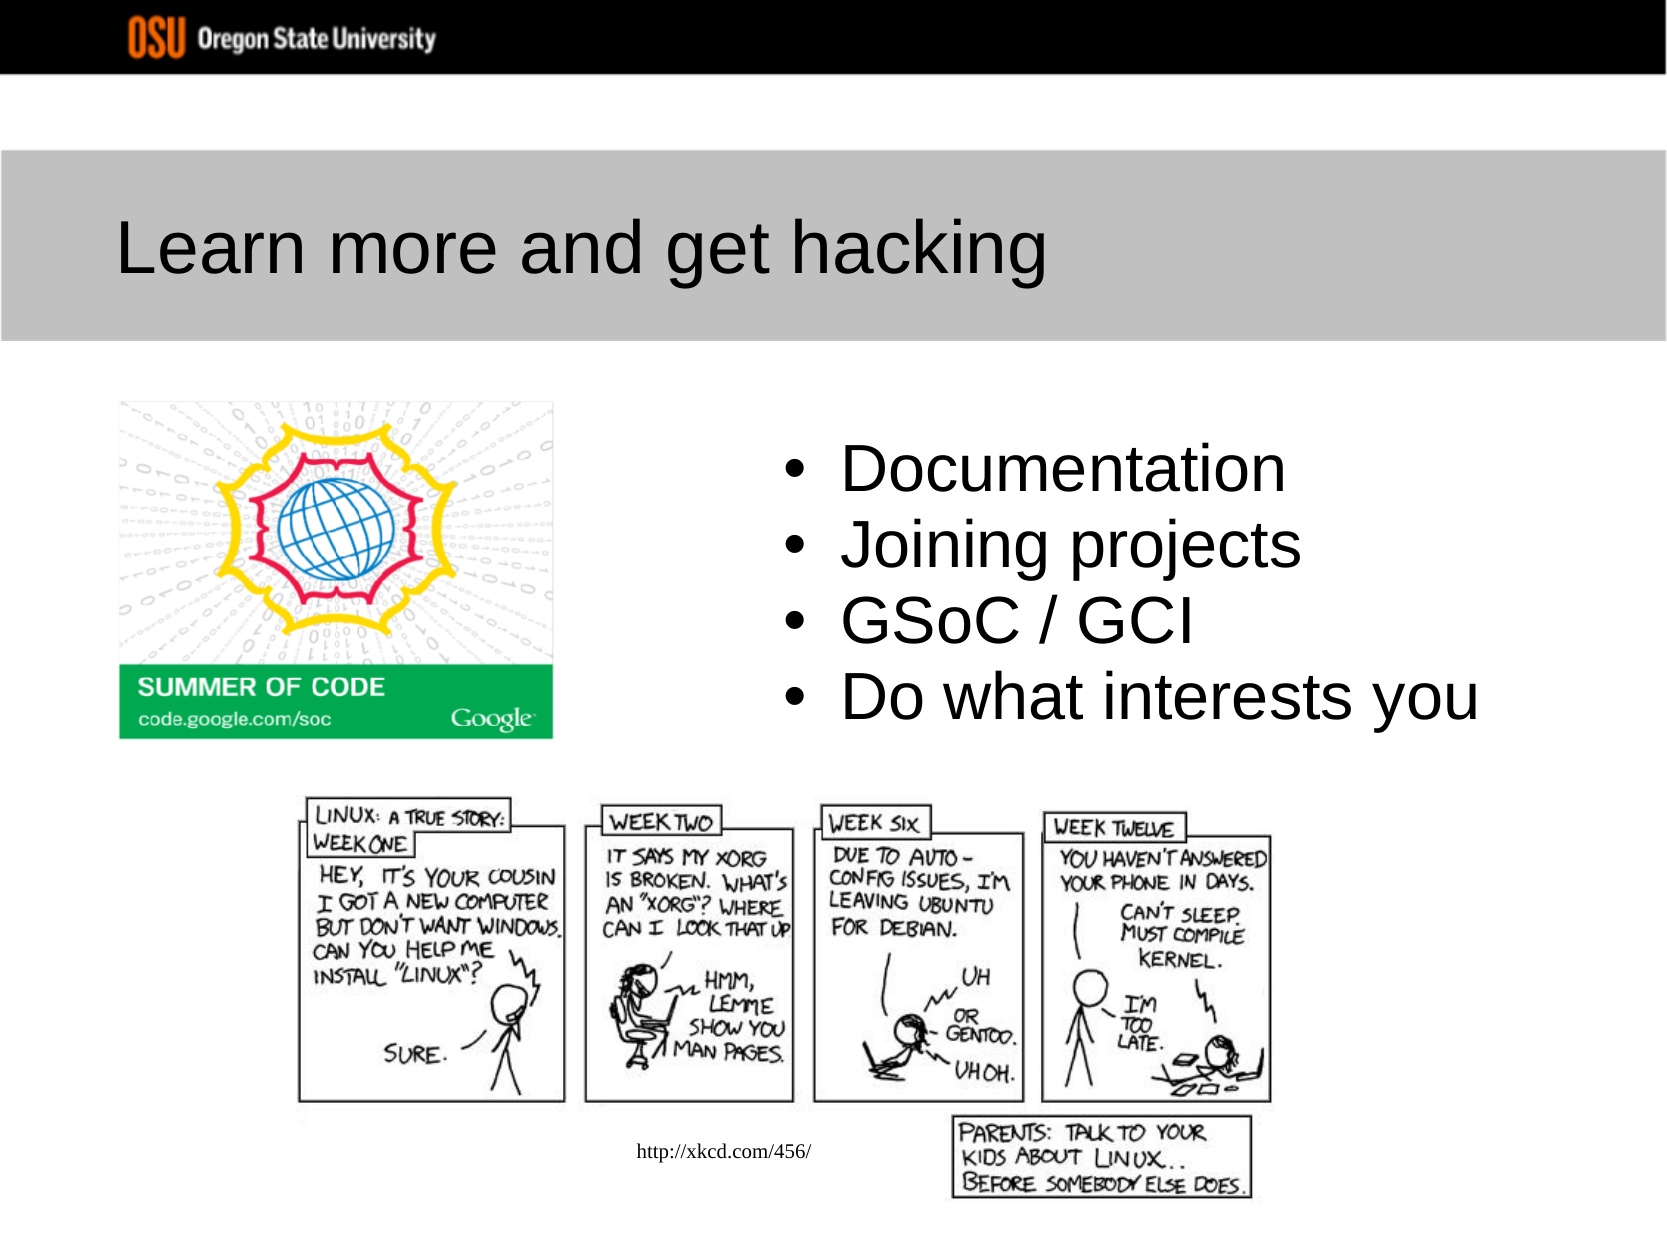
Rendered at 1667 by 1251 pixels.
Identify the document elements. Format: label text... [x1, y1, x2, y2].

subtitle Learn more and get hacking [115, 155, 1667, 341]
picture [0, 149, 1667, 341]
text_box Documentation Joining projects GSoC / GCI Do what interests you [765, 431, 1546, 736]
picture [0, 0, 1667, 76]
picture [104, 386, 567, 751]
picture [295, 795, 1276, 1203]
text_box http://xkcd.com/456/ [621, 1130, 826, 1171]
